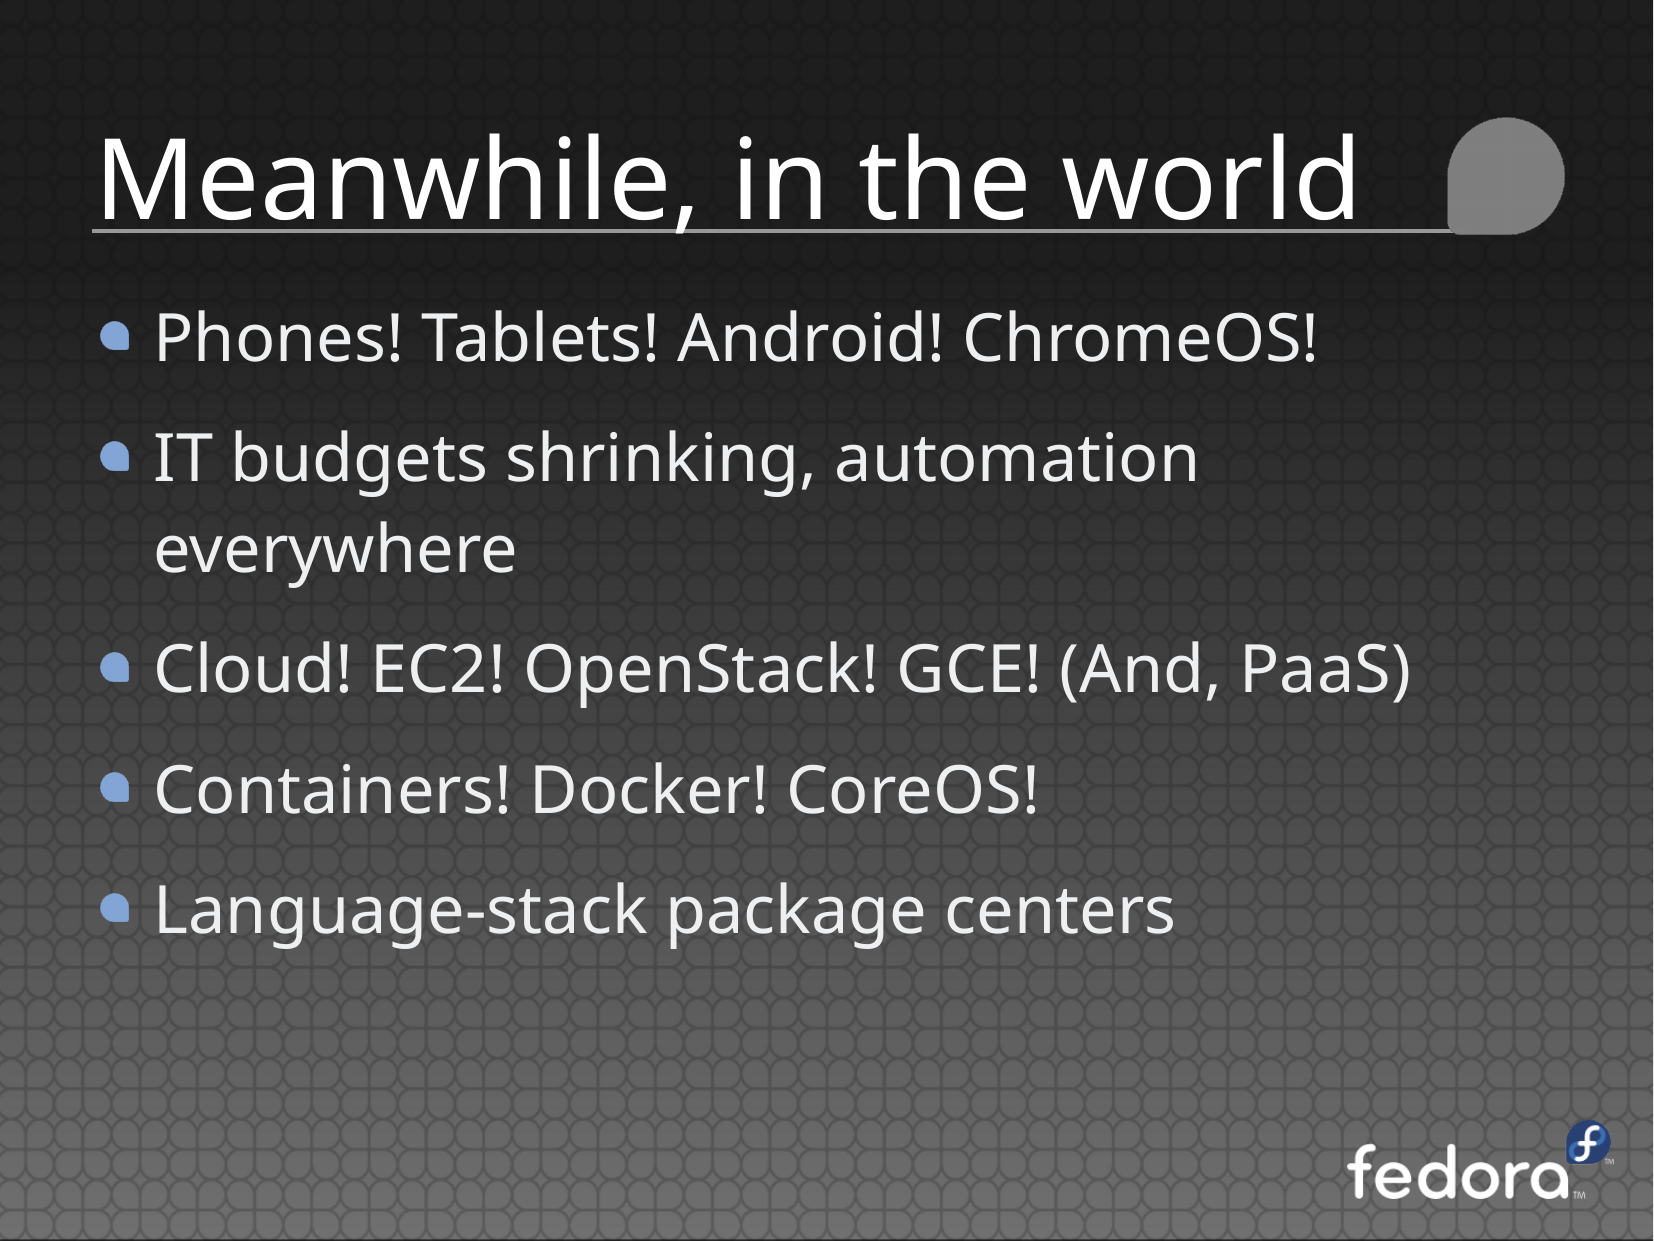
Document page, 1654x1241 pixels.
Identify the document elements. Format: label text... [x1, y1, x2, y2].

list Phones! Tablets! Android! ChromeOS! IT budgets shrinking, automation everywhere Cloud! EC2! OpenStack! GCE! (And, PaaS) Containers! Docker! CoreOS! Language-stack package centers [82, 290, 1571, 1095]
title Meanwhile, in the world [94, 100, 1425, 251]
picture [0, 0, 1654, 1241]
